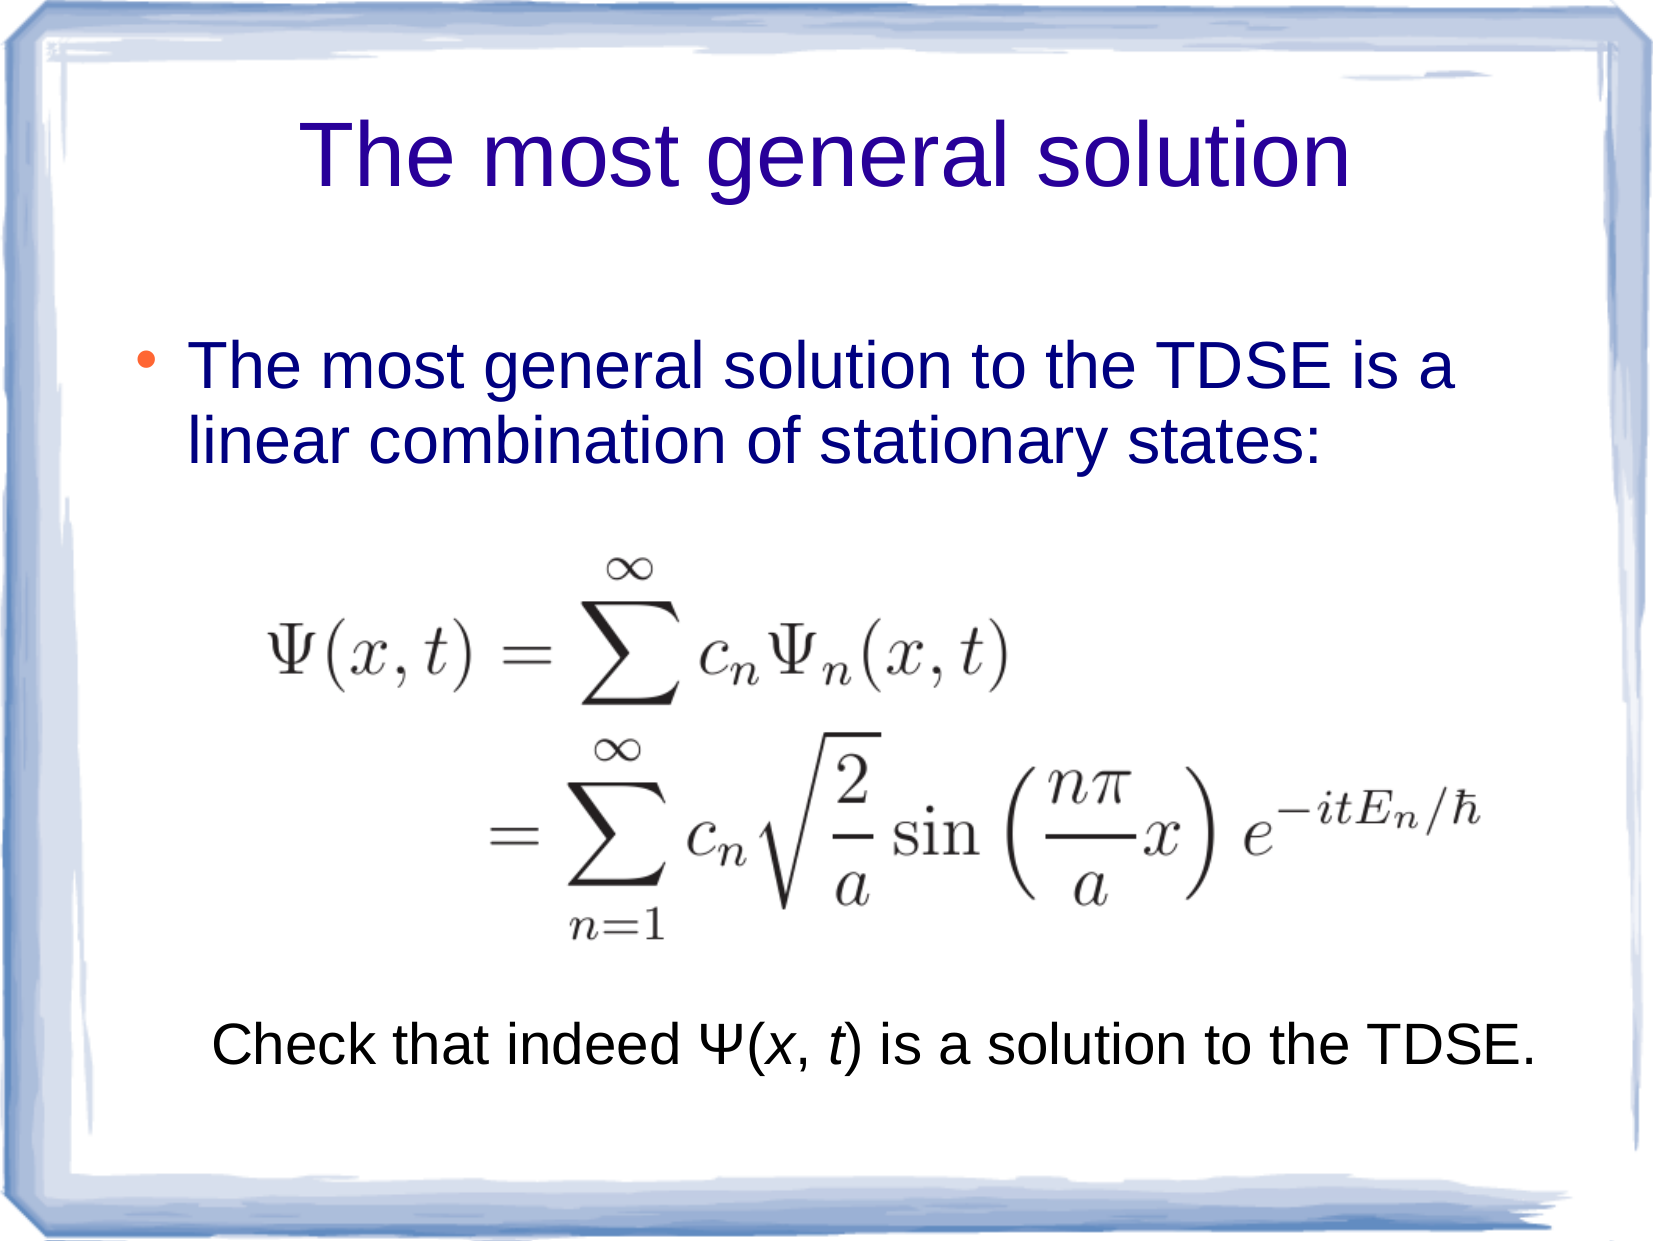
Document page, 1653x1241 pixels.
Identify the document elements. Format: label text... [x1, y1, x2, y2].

picture [0, 0, 1653, 1241]
list The most general solution to the TDSE is a linear combination of stationary states: [117, 324, 1571, 1144]
title The most general solution [82, 49, 1571, 257]
text_box Check that indeed Ψ(x, t) is a solution to the TDSE. [179, 1004, 1556, 1085]
